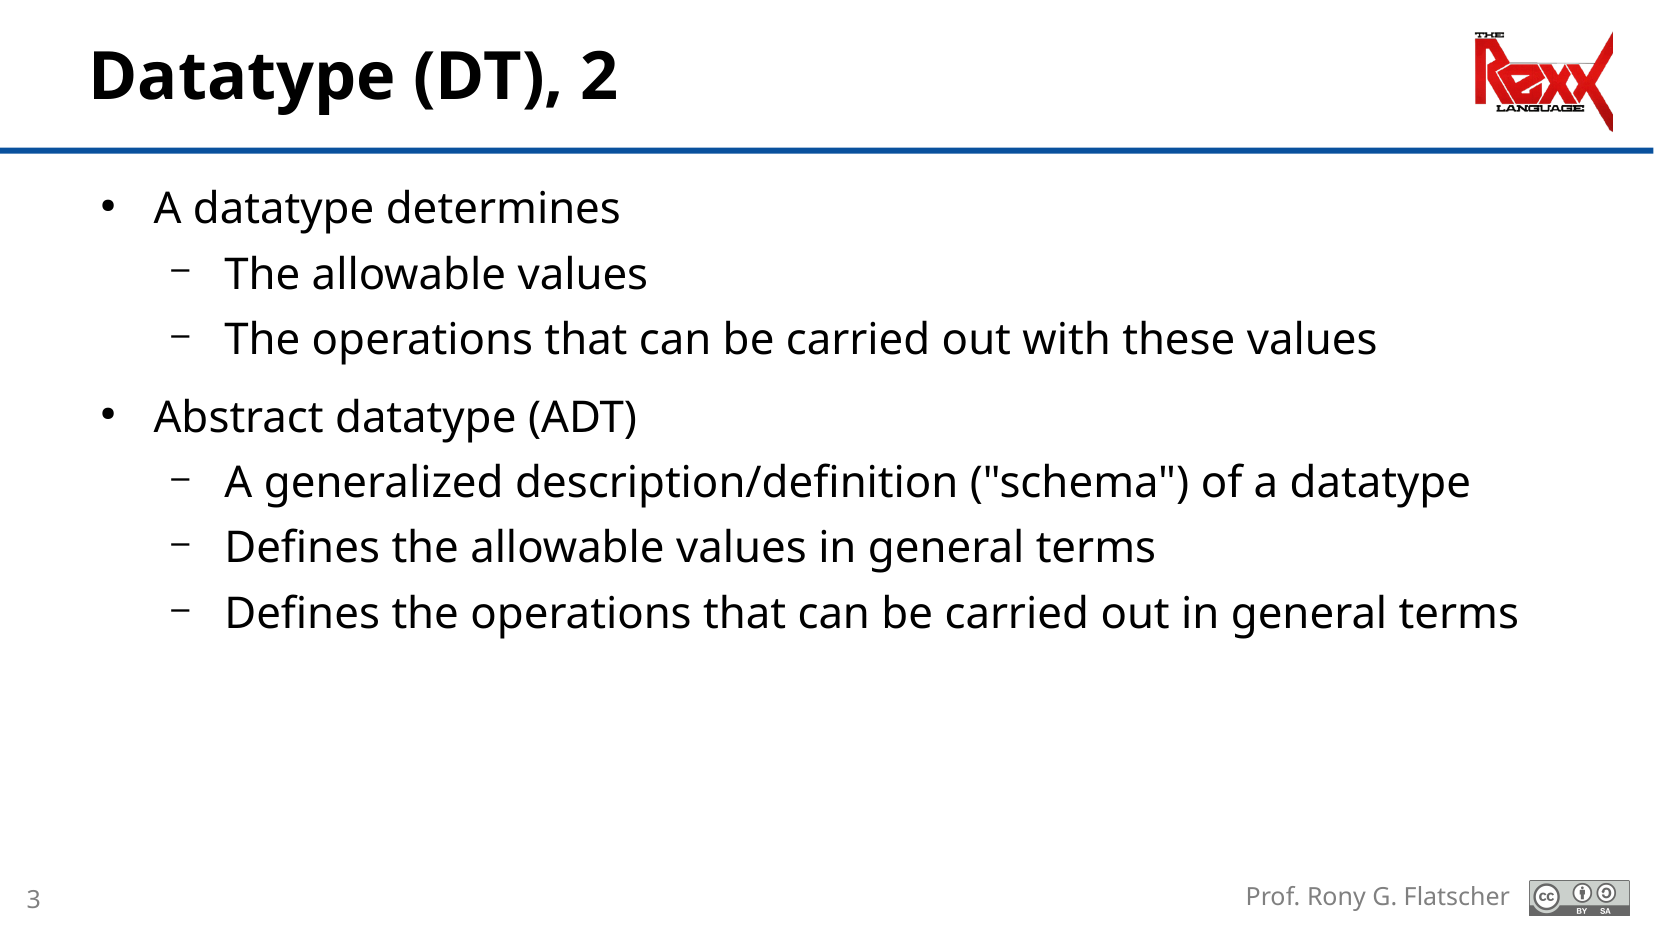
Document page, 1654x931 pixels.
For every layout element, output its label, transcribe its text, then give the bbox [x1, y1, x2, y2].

title Datatype (DT), 2 [29, 0, 1654, 148]
list A datatype determines The allowable values The operations that can be carried out with these values Abstract datatype (ADT) A generalized description/definition ("schema") of a datatype Defines the allowable values in general terms Defines the operations that can be carried out in general terms [82, 177, 1571, 857]
